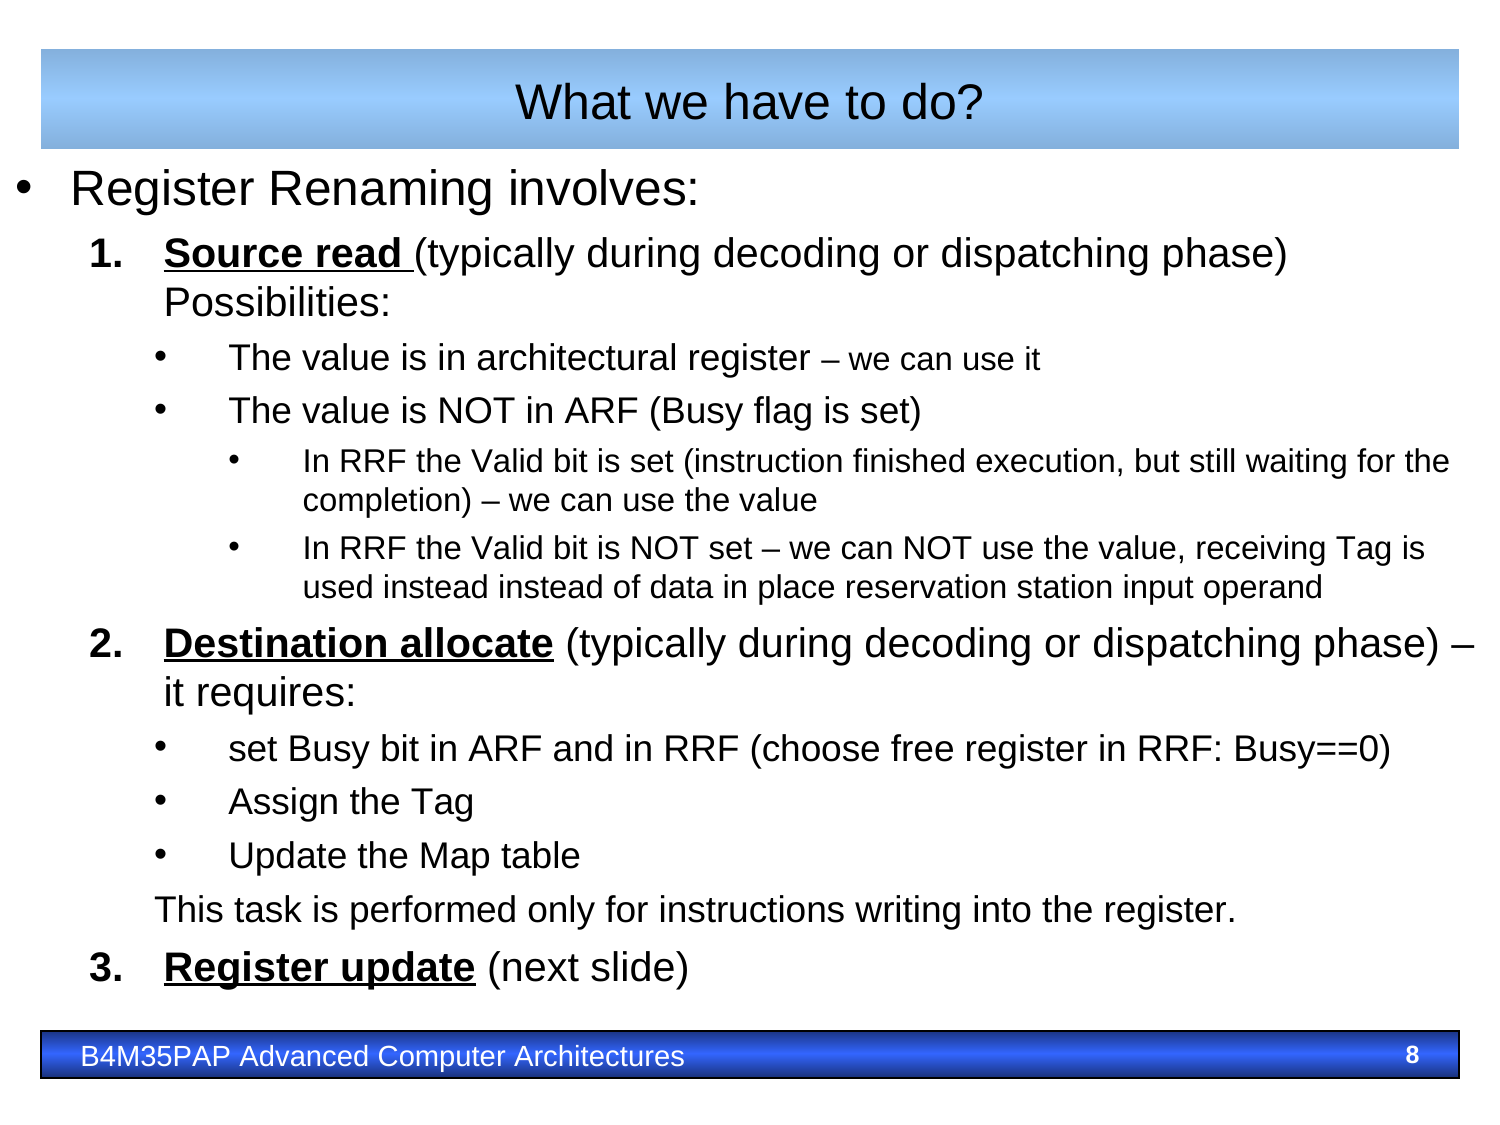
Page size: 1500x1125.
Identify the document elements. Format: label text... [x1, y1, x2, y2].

title What we have to do? [41, 49, 1459, 148]
list Register Renaming involves: Source read (typically during decoding or dispatching phase) Possibilities: The value is in architectural register – we can use it The value is NOT in ARF (Busy flag is set) In RRF the Valid bit is set (instruction finished execution, but still waiting for the completion) – we can use the value In RRF the Valid bit is NOT set – we can NOT use the value, receiving Tag is used instead instead of data in place reservation station input operand Destination allocate (typically during decoding or dispatching phase) – it requires: set Busy bit in ARF and in RRF (choose free register in RRF: Busy==0) Assign the Tag Update the Map table This task is performed only for instructions writing into the register. Register update (next slide) [0, 148, 1500, 1000]
